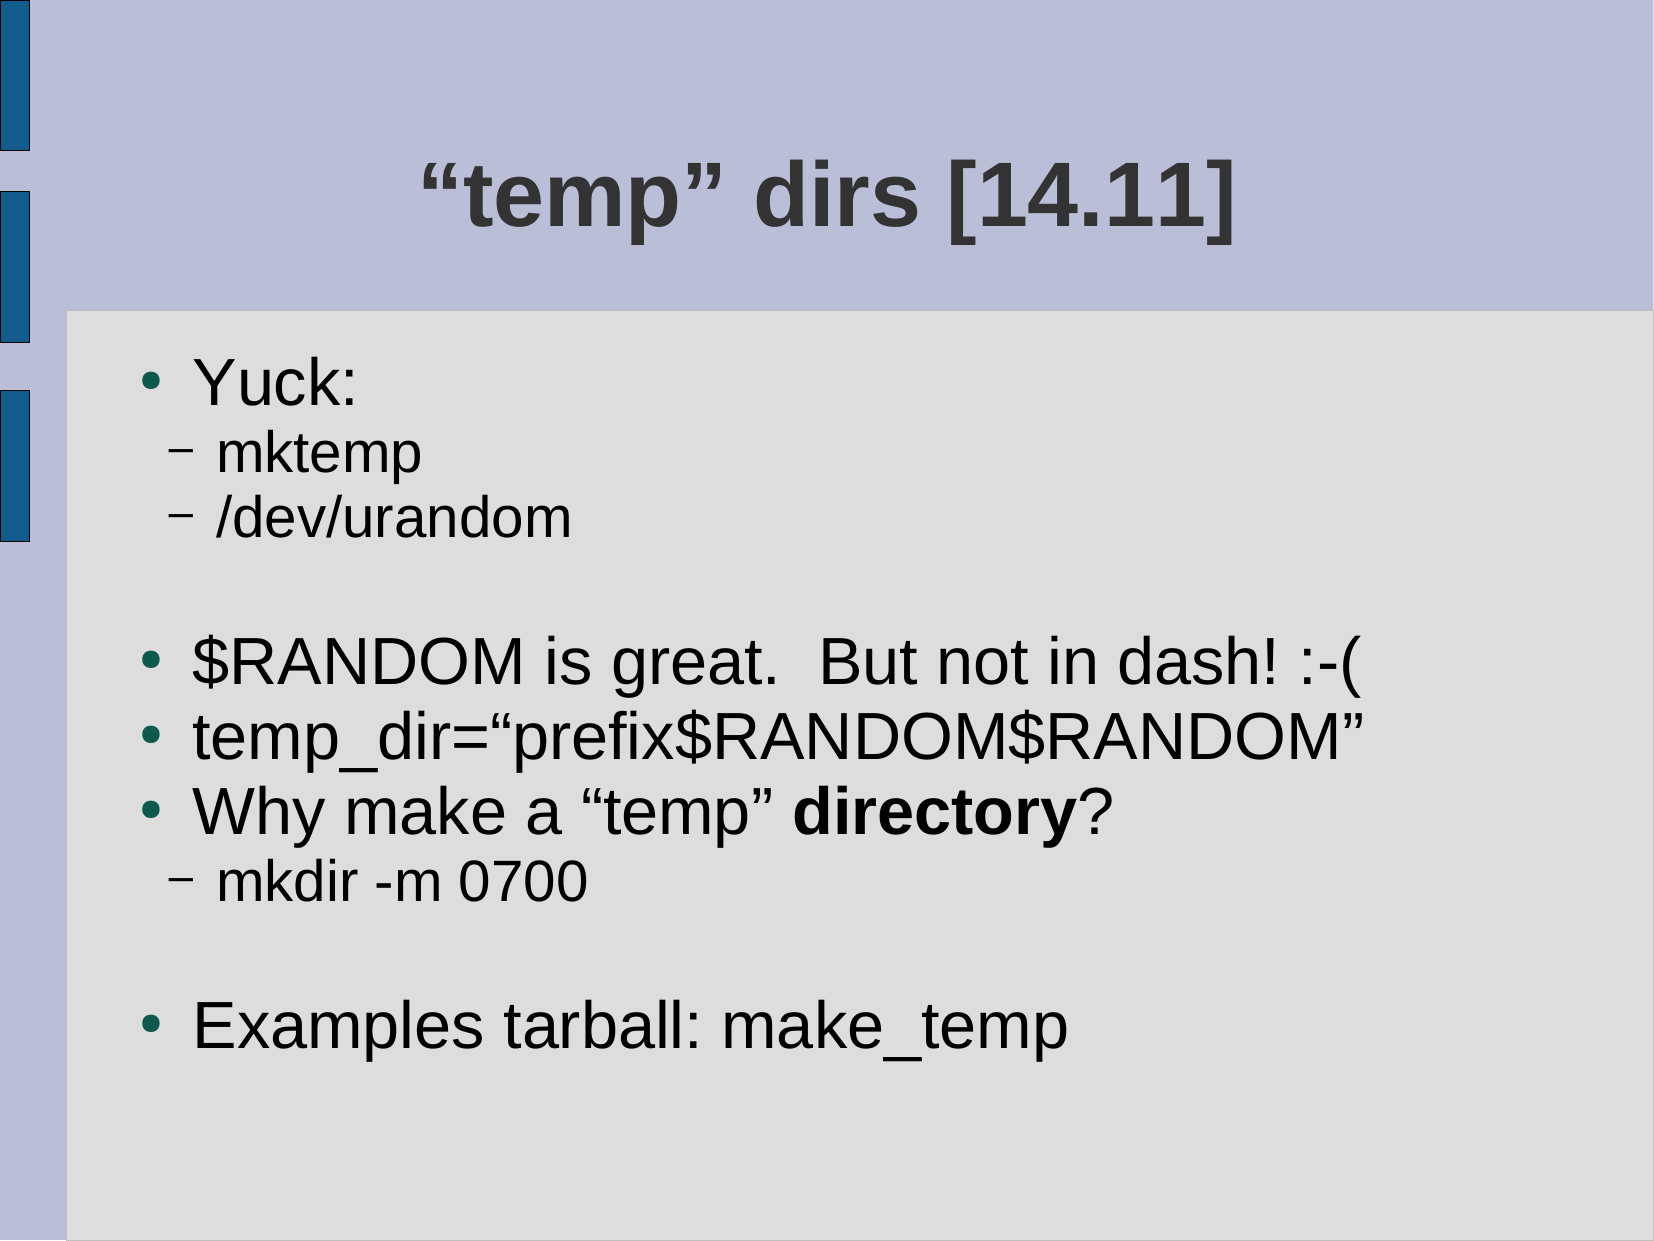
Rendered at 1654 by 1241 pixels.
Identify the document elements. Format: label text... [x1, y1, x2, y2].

list Yuck: mktemp /dev/urandom $RANDOM is great. But not in dash! :-( temp_dir=“prefix$RANDOM$RANDOM” Why make a “temp” directory? mkdir -m 0700 Examples tarball: make_temp [121, 344, 1534, 1149]
title “temp” dirs [14.11] [121, 98, 1534, 291]
